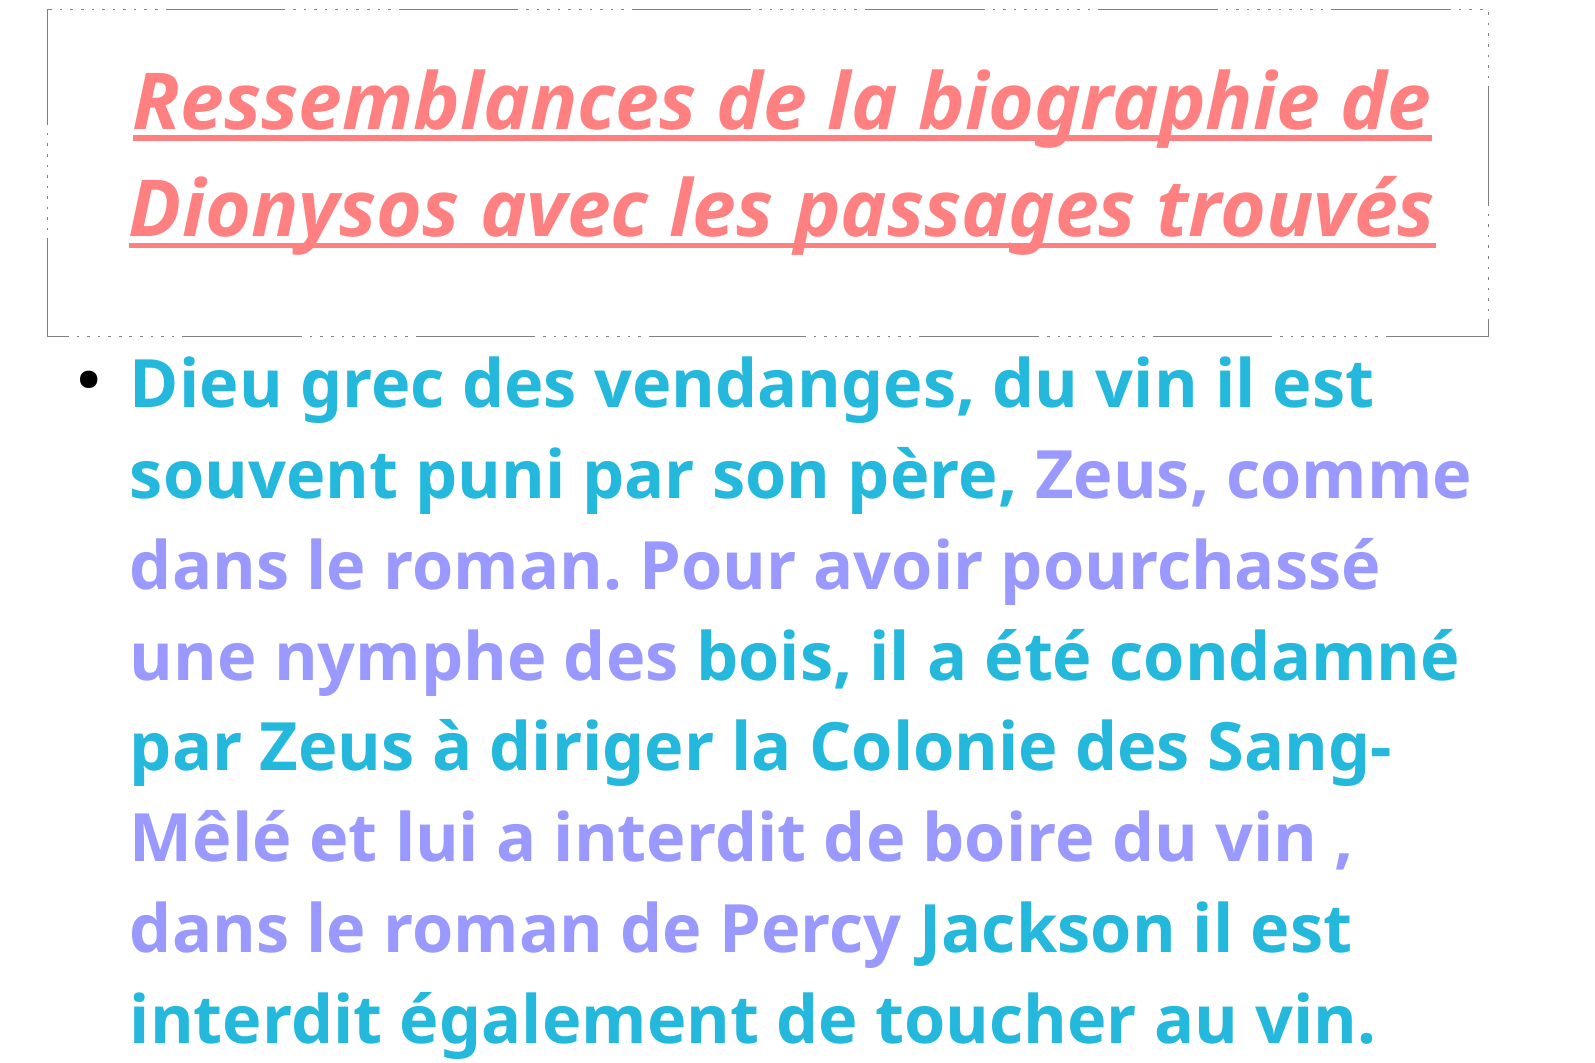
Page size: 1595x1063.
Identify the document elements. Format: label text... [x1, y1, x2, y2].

list Dieu grec des vendanges, du vin il est souvent puni par son père, Zeus, comme dans le roman. Pour avoir pourchassé une nymphe des bois, il a été condamné par Zeus à diriger la Colonie des Sang-Mêlé et lui a interdit de boire du vin , dans le roman de Percy Jackson il est interdit également de toucher au vin. Mais il ne peut pas s’empêcher d’essayer de se verser du vin, qu’il voit à chaque instant se transformer en eau sous ses yeux. [59, 336, 1495, 1039]
title Ressemblances de la biographie de Dionysos avec les passages trouvés [65, 0, 1501, 319]
